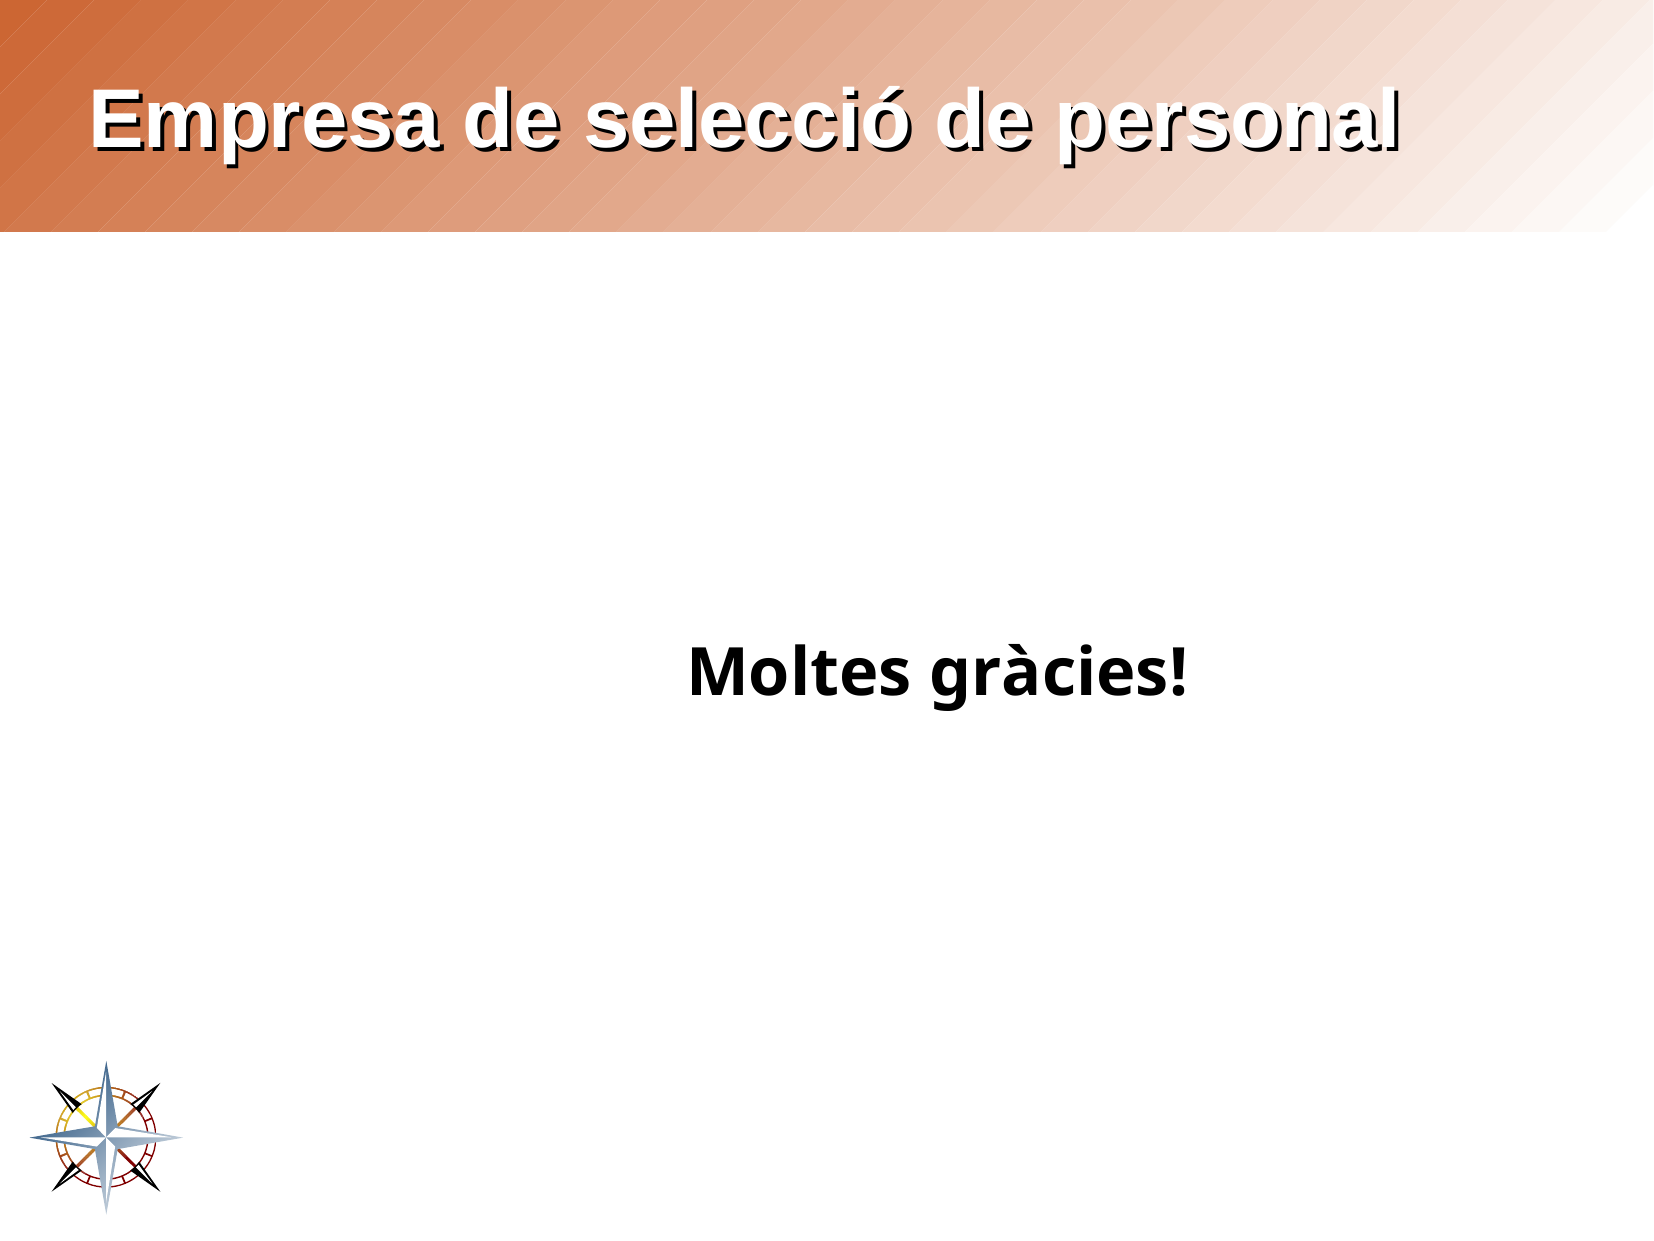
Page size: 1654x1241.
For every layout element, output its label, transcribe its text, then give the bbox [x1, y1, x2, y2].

title Empresa de selecció de personal [88, 0, 1625, 238]
text_box Moltes gràcies! [250, 356, 1625, 1211]
